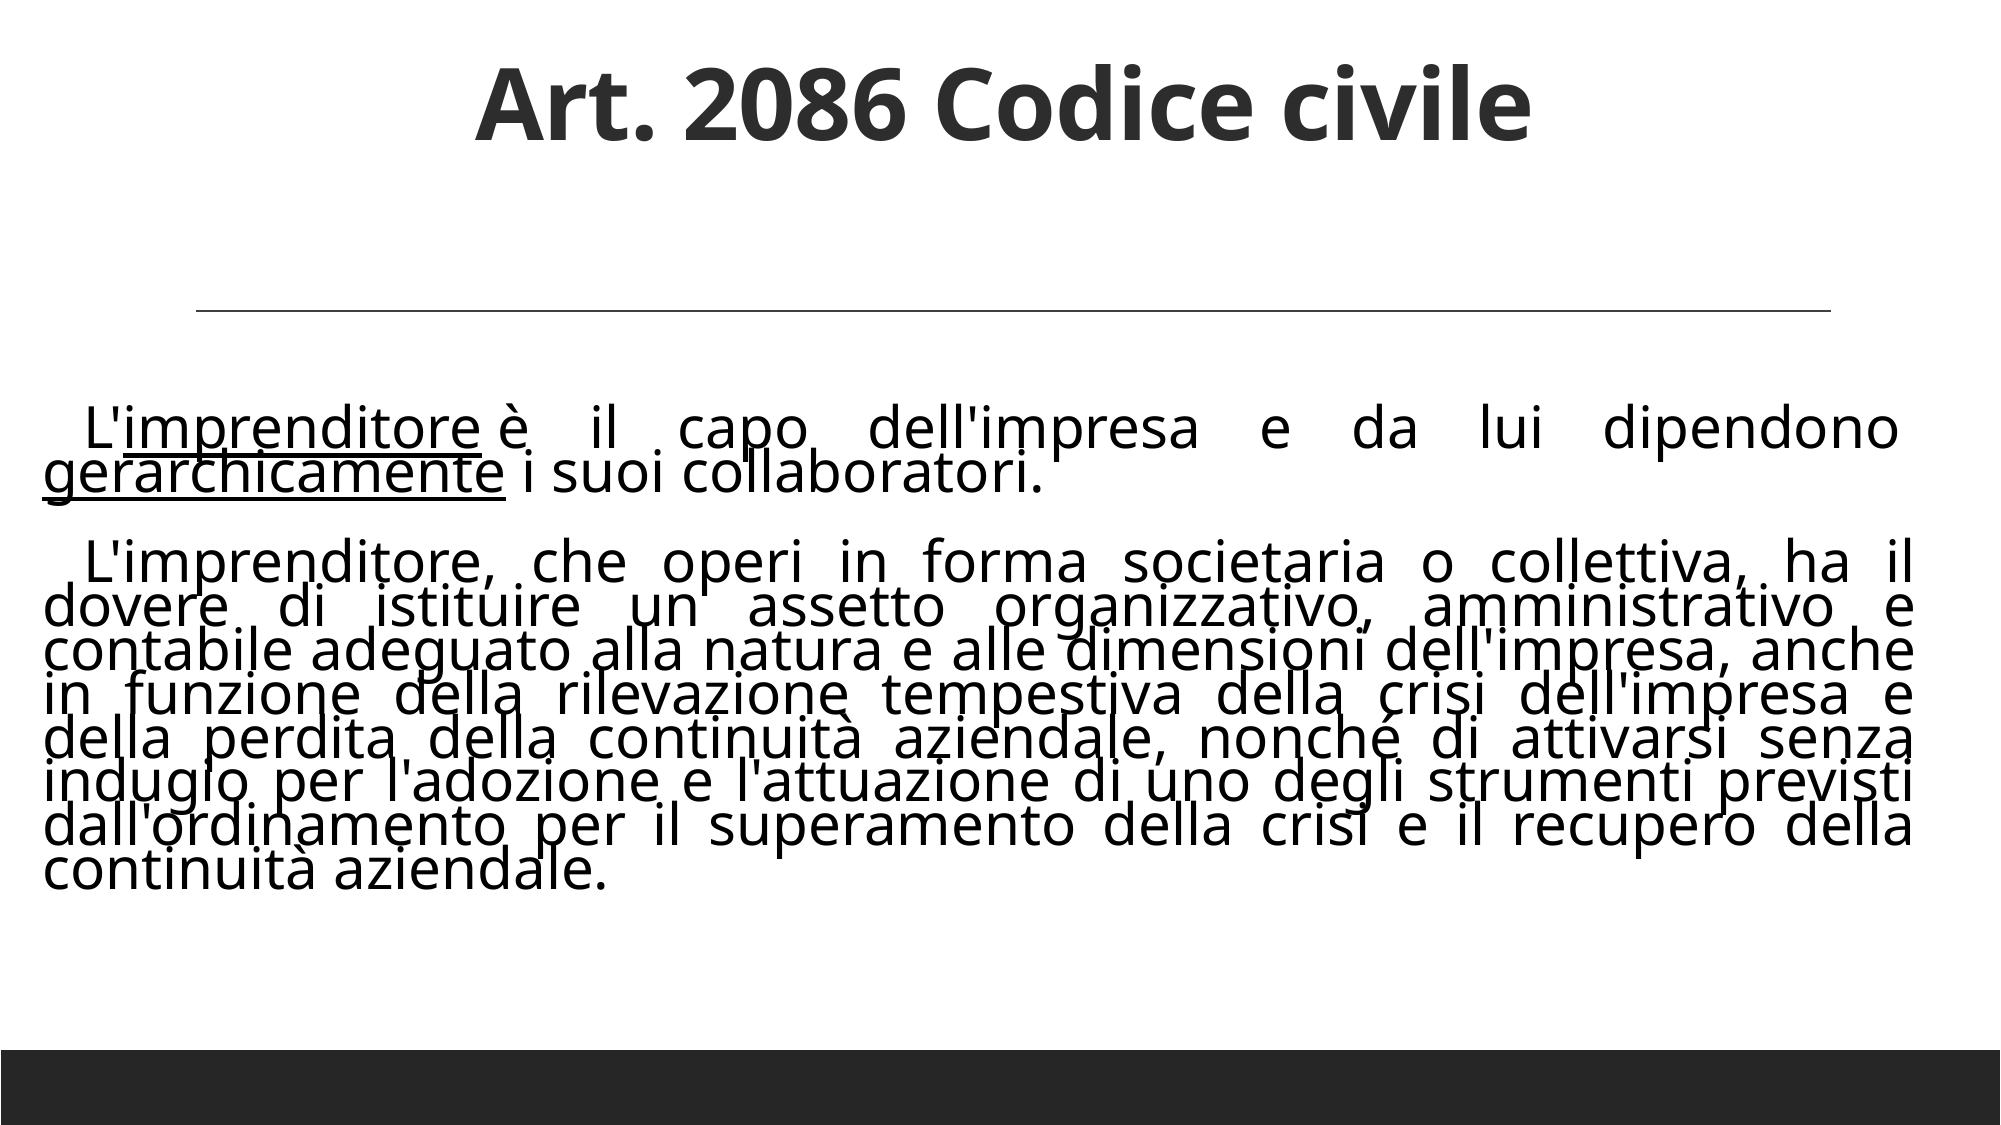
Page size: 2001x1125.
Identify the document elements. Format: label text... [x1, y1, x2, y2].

text_box L'imprenditore è il capo dell'impresa e da lui dipendono gerarchicamente i suoi collaboratori. L'imprenditore, che operi in forma societaria o collettiva, ha il dovere di istituire un assetto organizzativo, amministrativo e contabile adeguato alla natura e alle dimensioni dell'impresa, anche in funzione della rilevazione tempestiva della crisi dell'impresa e della perdita della continuità aziendale, nonché di attivarsi senza indugio per l'adozione e l'attuazione di uno degli strumenti previsti dall'ordinamento per il superamento della crisi e il recupero della continuità aziendale. [27, 337, 1932, 990]
title Art. 2086 Codice civile [180, 47, 1831, 286]
